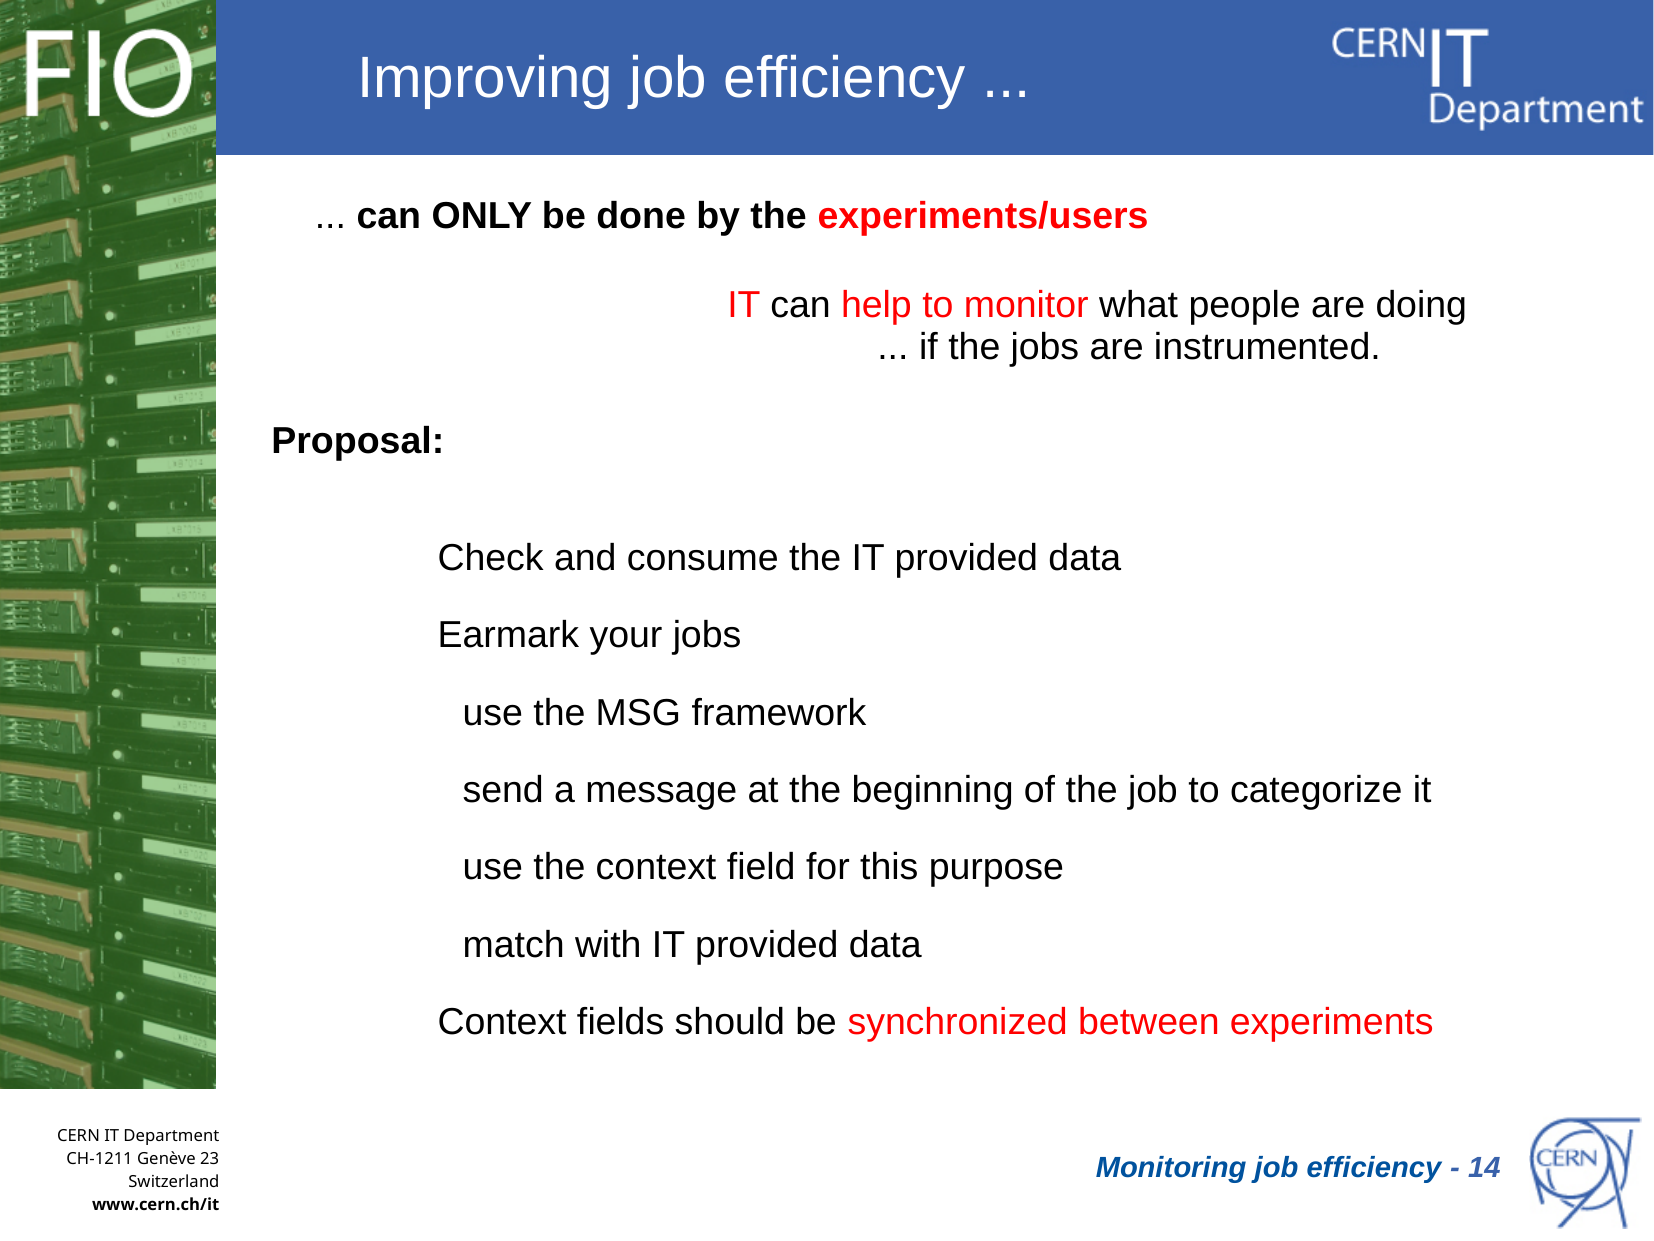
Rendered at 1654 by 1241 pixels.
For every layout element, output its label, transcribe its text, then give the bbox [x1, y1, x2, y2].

text_box Check and consume the IT provided data Earmark your jobs use the MSG framework send a message at the beginning of the job to categorize it use the context field for this purpose match with IT provided data Context fields should be synchronized between experiments [412, 528, 1483, 1051]
text_box IT can help to monitor what people are doing ... if the jobs are instrumented. [712, 276, 1493, 376]
picture [1529, 1116, 1642, 1229]
text_box Proposal: [256, 412, 460, 470]
text_box Improving job efficiency ... [342, 37, 1049, 118]
text_box ... can ONLY be done by the experiments/users [300, 187, 1168, 245]
picture [216, 0, 1654, 155]
